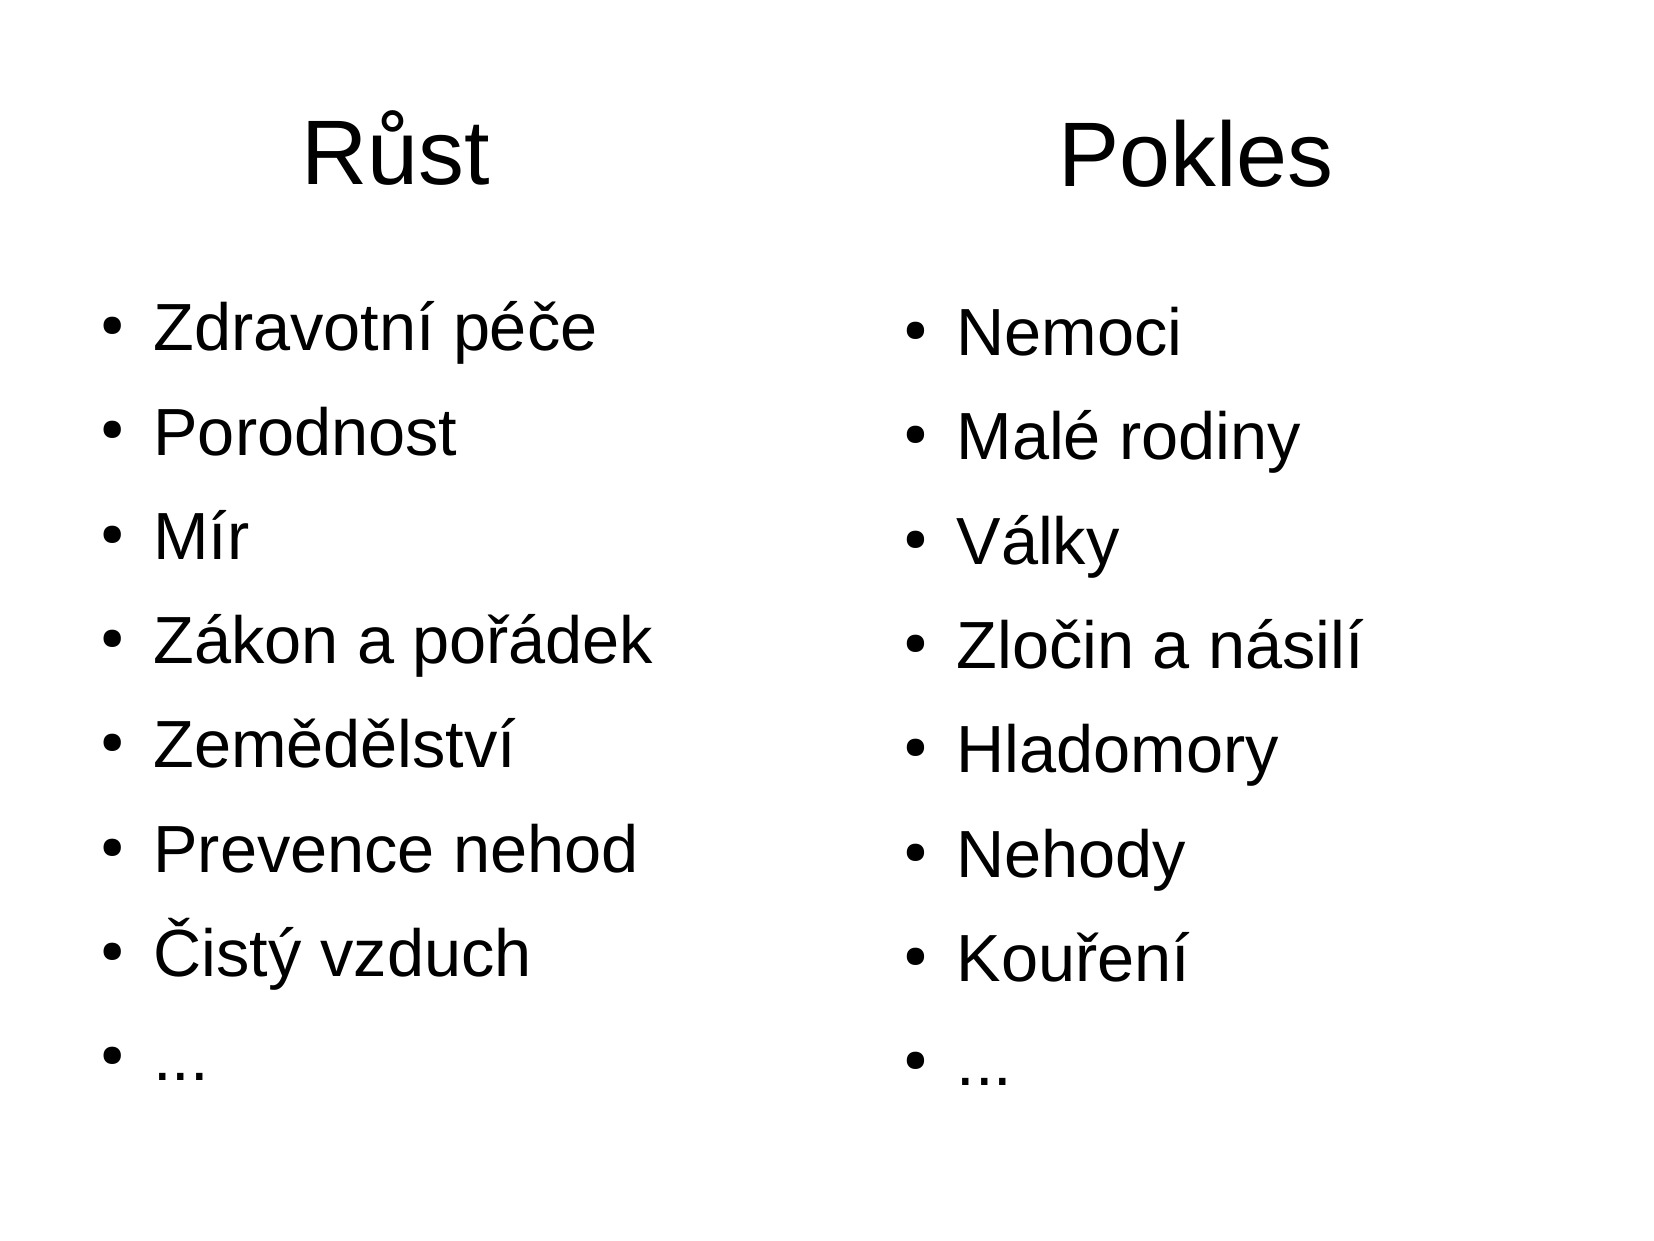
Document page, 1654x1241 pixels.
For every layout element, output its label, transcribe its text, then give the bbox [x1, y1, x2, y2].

list Nemoci Malé rodiny Války Zločin a násilí Hladomory Nehody Kouření ... [885, 295, 1601, 1211]
title Růst [82, 56, 709, 250]
list Zdravotní péče Porodnost Mír Zákon a pořádek Zemědělství Prevence nehod Čistý vzduch ... [82, 290, 827, 1096]
title Pokles [885, 59, 1506, 252]
